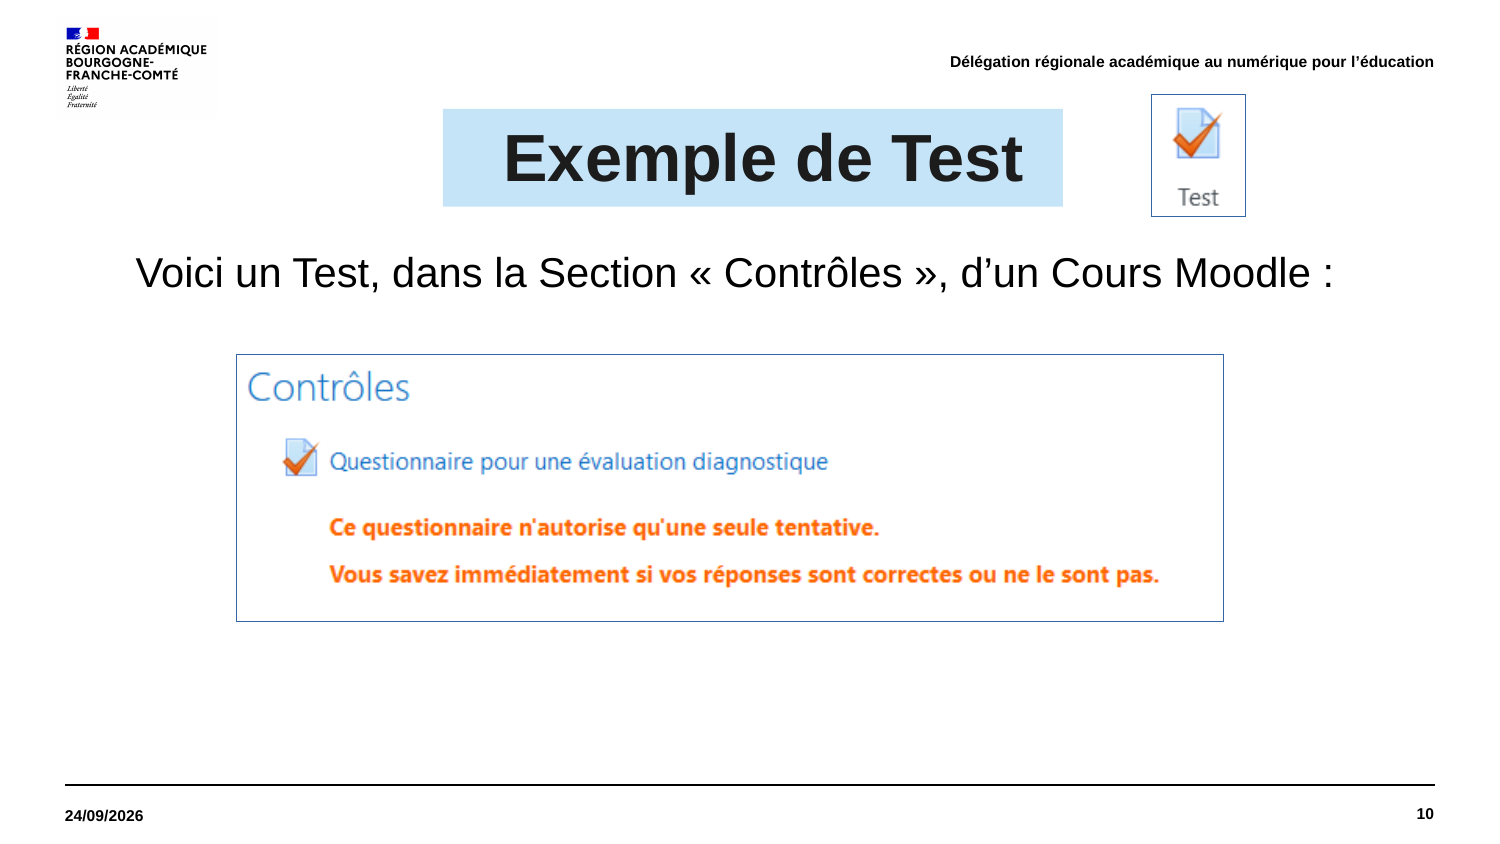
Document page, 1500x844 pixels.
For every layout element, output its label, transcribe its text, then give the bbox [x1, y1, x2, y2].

text_box <numéro> [1213, 784, 1435, 843]
text_box Exemple de Test [442, 108, 1063, 207]
picture [55, 16, 218, 119]
text_box 10/01/2023 [64, 787, 245, 843]
text_box Voici un Test, dans la Section « Contrôles », d’un Cours Moodle : [0, 242, 1471, 304]
picture [1151, 94, 1246, 217]
text_box Délégation régionale académique au numérique pour l’éducation [944, 32, 1435, 91]
picture [236, 354, 1224, 622]
